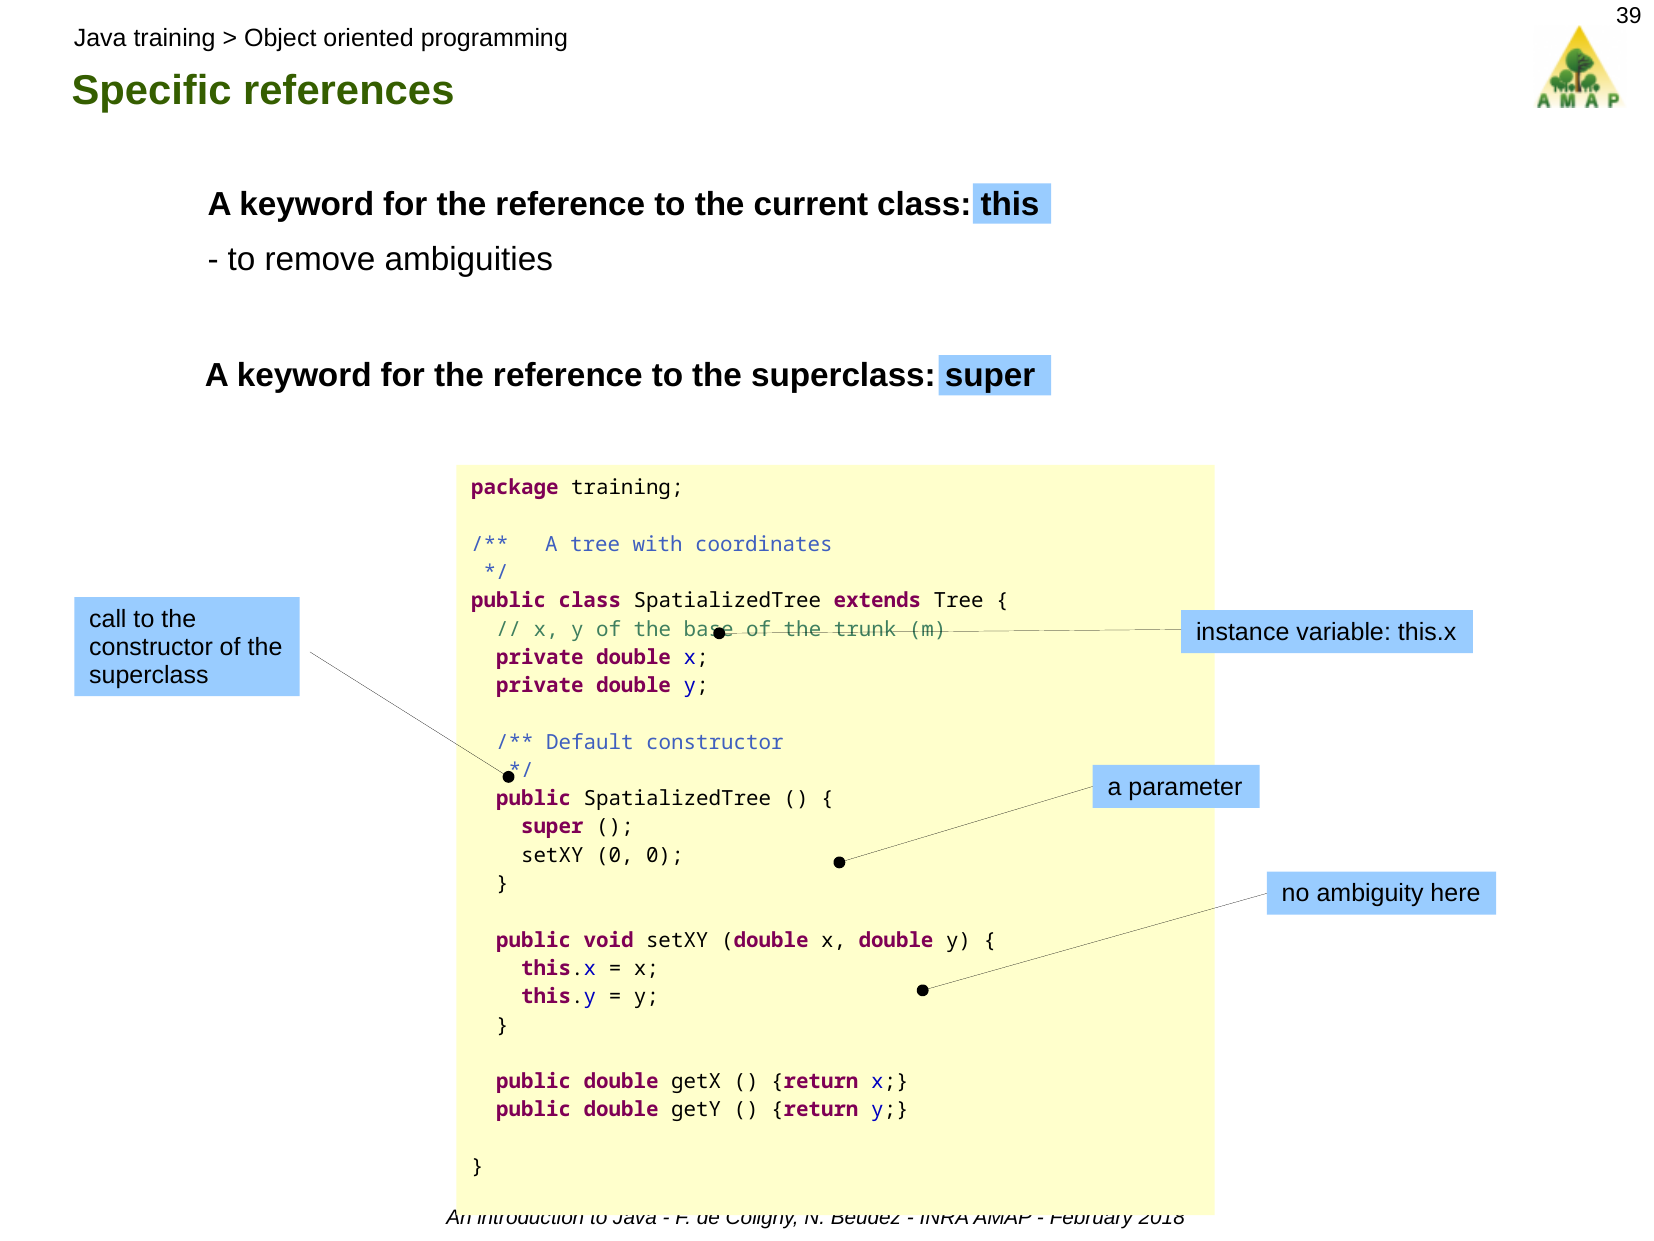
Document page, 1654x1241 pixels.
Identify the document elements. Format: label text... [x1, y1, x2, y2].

text_box A keyword for the reference to the current class: this - to remove ambiguities [192, 159, 1083, 285]
text_box Java training > Object oriented programming [59, 16, 1004, 60]
text_box Specific references [56, 59, 1120, 121]
text_box a parameter [1092, 764, 1260, 808]
text_box no ambiguity here [1266, 871, 1497, 915]
text_box call to the constructor of the superclass [74, 597, 300, 697]
picture [1533, 25, 1627, 108]
text_box A keyword for the reference to the superclass: super [190, 330, 1088, 402]
text_box instance variable: this.x [1181, 610, 1473, 654]
text_box package training; /** A tree with coordinates */ public class SpatializedTree extends Tree { // x, y of the base of the trunk (m) private double x; private double y; /** Default constructor */ public SpatializedTree () { super (); setXY (0, 0); } public void setXY (double x, double y) { this.x = x; this.y = y; } public double getX () {return x;} public double getY () {return y;} } [456, 464, 1215, 1111]
